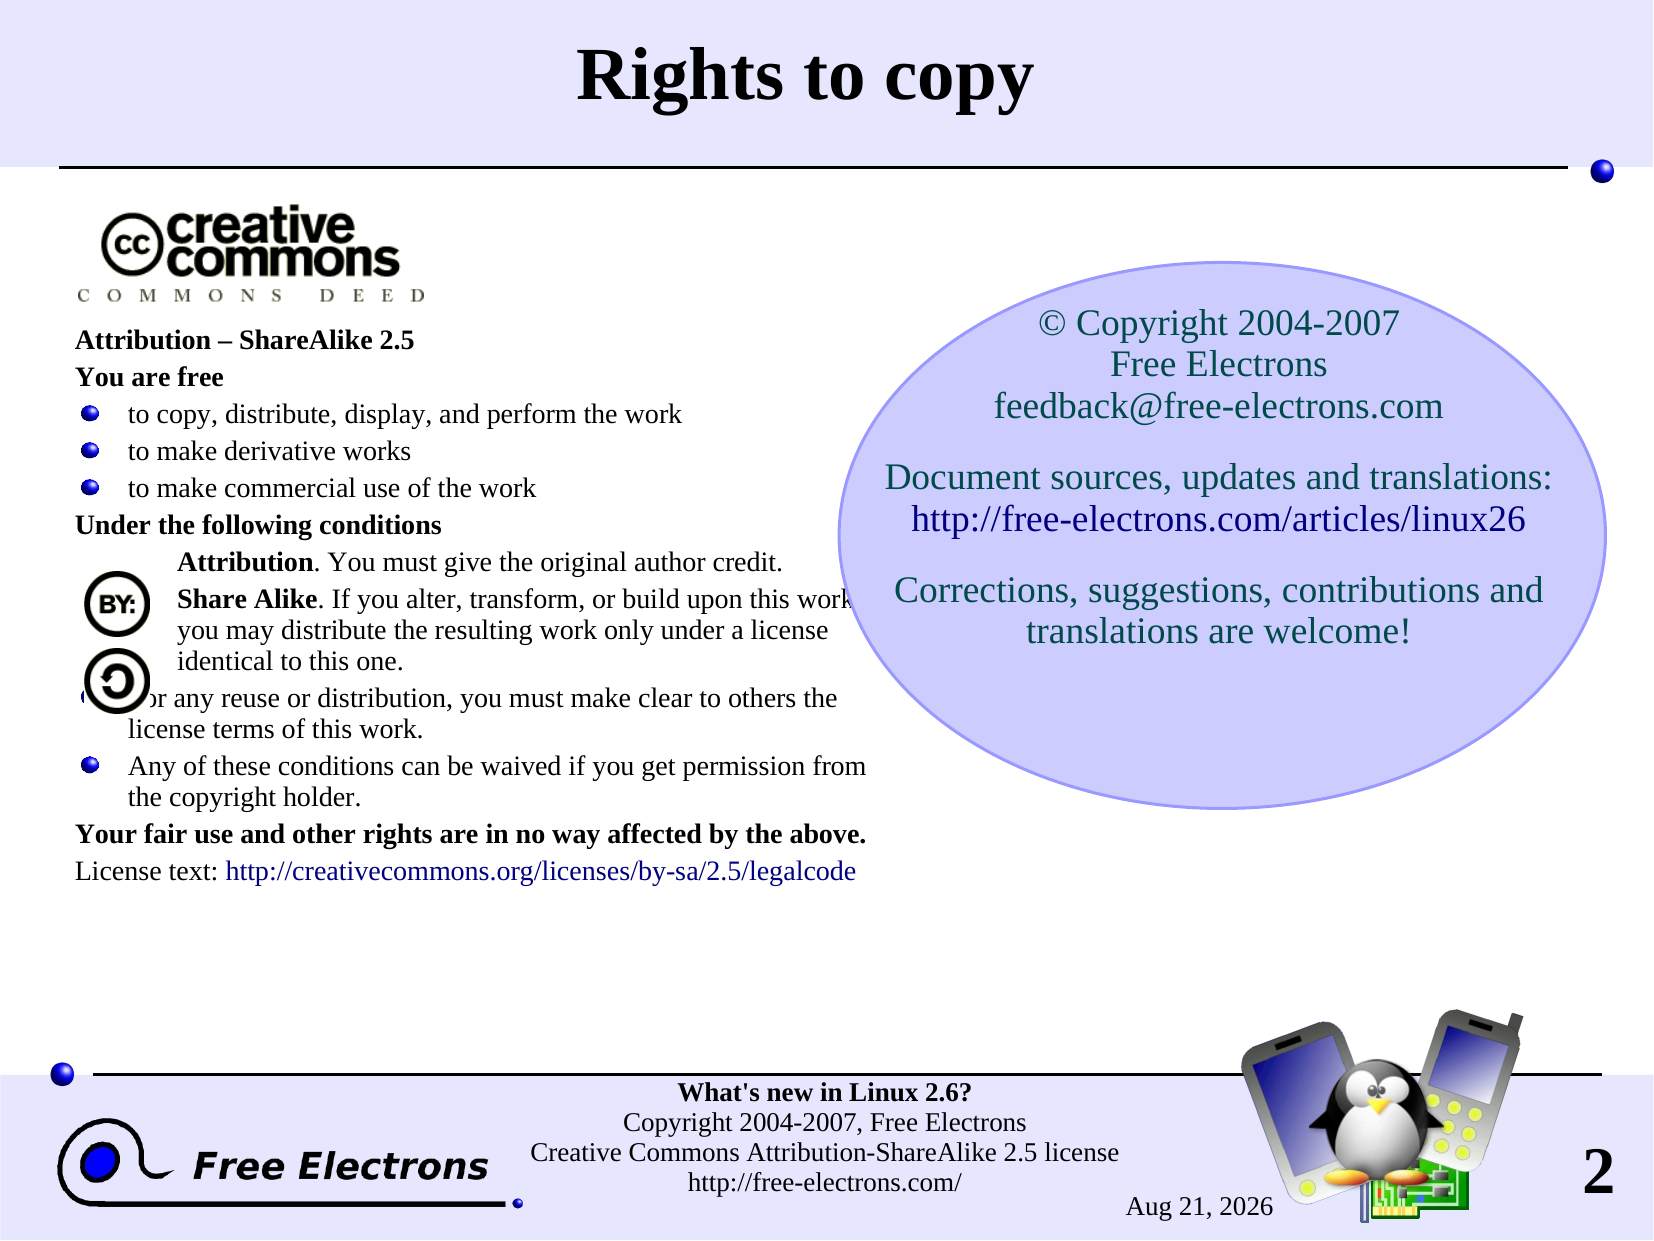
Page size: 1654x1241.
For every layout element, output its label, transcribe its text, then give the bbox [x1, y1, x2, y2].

text_box [839, 440, 863, 631]
list © Copyright 2004-2007 Free Electrons feedback@free-electrons.com Document sources, updates and translations: http://free-electrons.com/articles/linux26 Corrections, suggestions, contributions and translations are welcome! [863, 301, 1557, 726]
title Rights to copy [60, 12, 1551, 138]
list Attribution – ShareAlike 2.5 You are free to copy, distribute, display, and perform the work to make derivative works to make commercial use of the work Under the following conditions Attribution. You must give the original author credit. Share Alike. If you alter, transform, or build upon this work, you may distribute the resulting work only under a license identical to this one. For any reuse or distribution, you must make clear to others the license terms of this work. Any of these conditions can be waived if you get permission from the copyright holder. Your fair use and other rights are in no way affected by the above. License text: http://creativecommons.org/licenses/by-sa/2.5/legalcode [56, 324, 884, 1053]
text_box [1557, 402, 1606, 669]
picture [84, 571, 150, 637]
text_box [947, 726, 1497, 809]
picture [84, 648, 150, 714]
picture [1225, 983, 1538, 1241]
text_box [1025, 262, 1419, 301]
picture [50, 1107, 527, 1216]
picture [78, 204, 424, 303]
